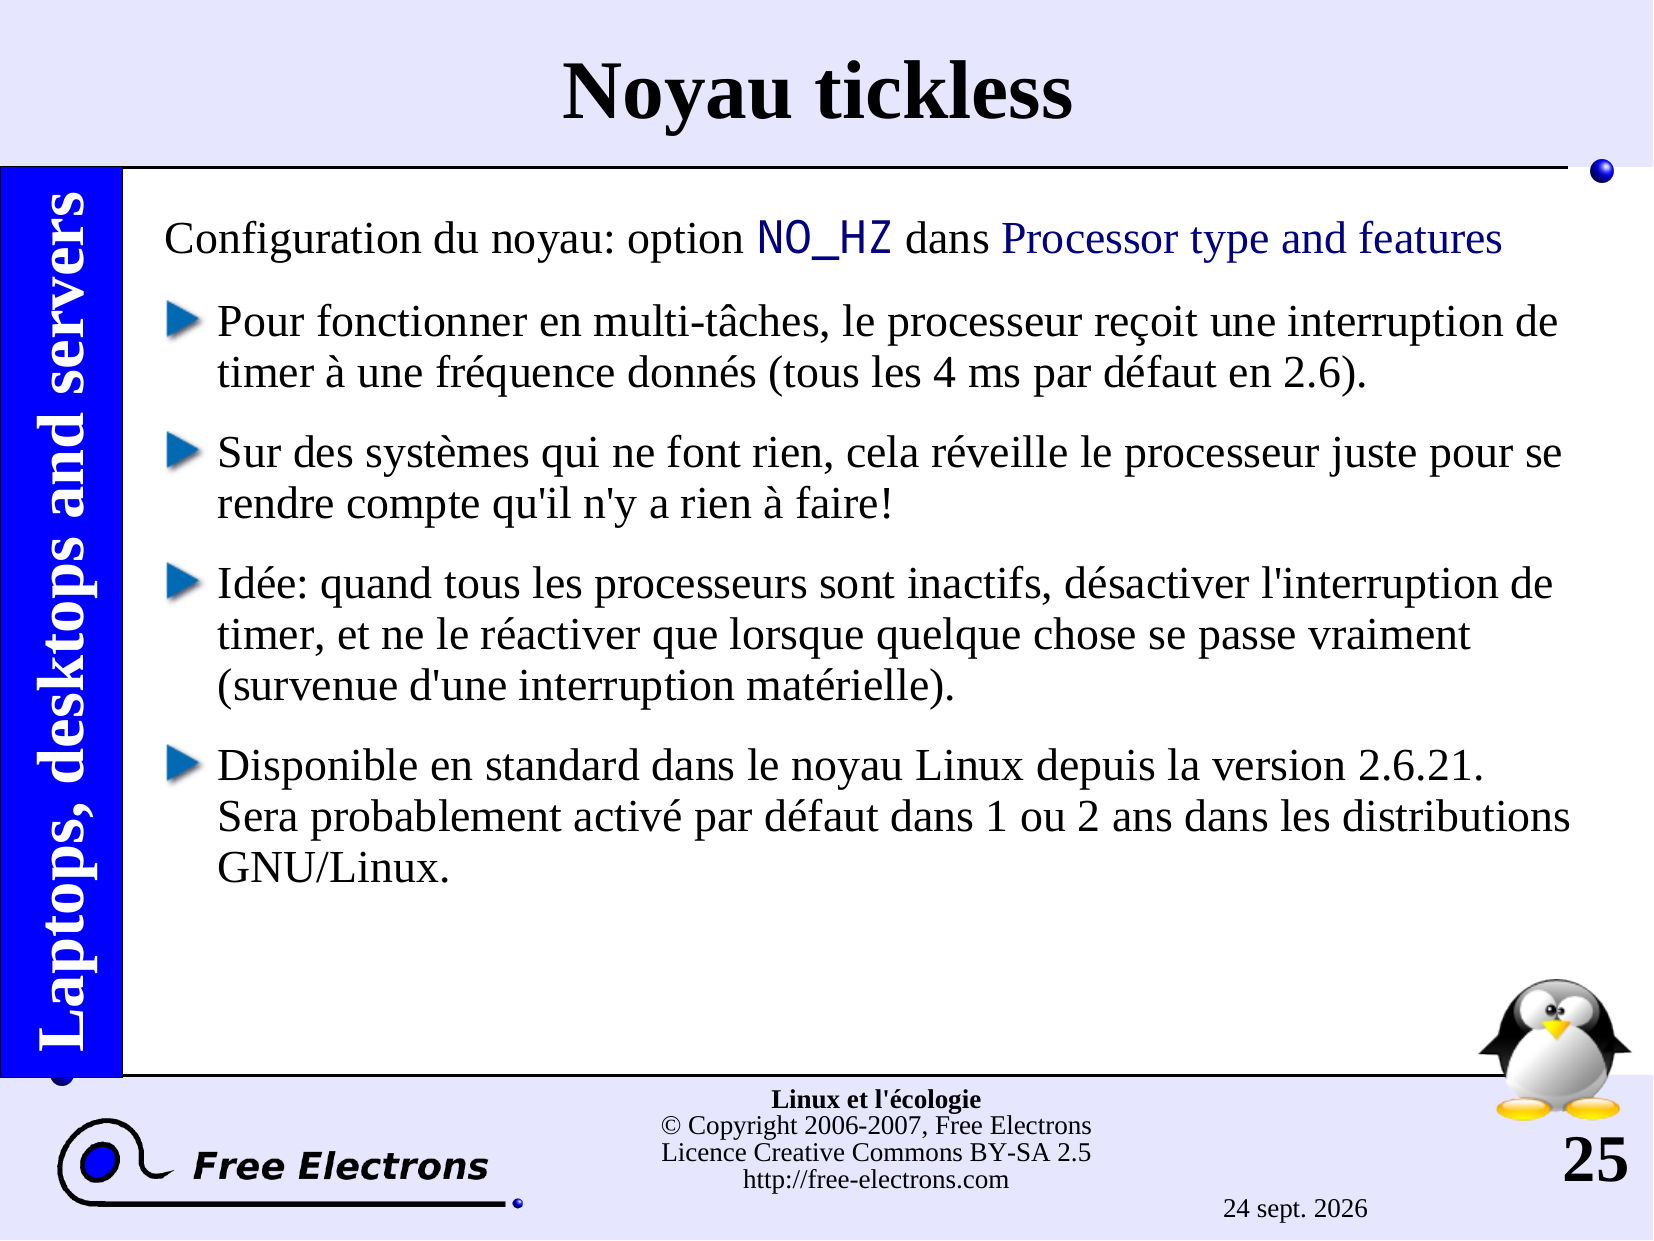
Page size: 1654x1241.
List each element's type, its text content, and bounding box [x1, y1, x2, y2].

picture [1476, 979, 1634, 1121]
picture [50, 1107, 527, 1216]
text_box Laptops, desktops and servers [0, 166, 123, 1078]
title Noyau tickless [33, 29, 1604, 153]
list Configuration du noyau: option NO_HZ dans Processor type and features Pour fonctionner en multi-tâches, le processeur reçoit une interruption de timer à une fréquence donnés (tous les 4 ms par défaut en 2.6). Sur des systèmes qui ne font rien, cela réveille le processeur juste pour se rendre compte qu'il n'y a rien à faire! Idée: quand tous les processeurs sont inactifs, désactiver l'interruption de timer, et ne le réactiver que lorsque quelque chose se passe vraiment (survenue d'une interruption matérielle). Disponible en standard dans le noyau Linux depuis la version 2.6.21. Sera probablement activé par défaut dans 1 ou 2 ans dans les distributions GNU/Linux. [147, 204, 1592, 1054]
